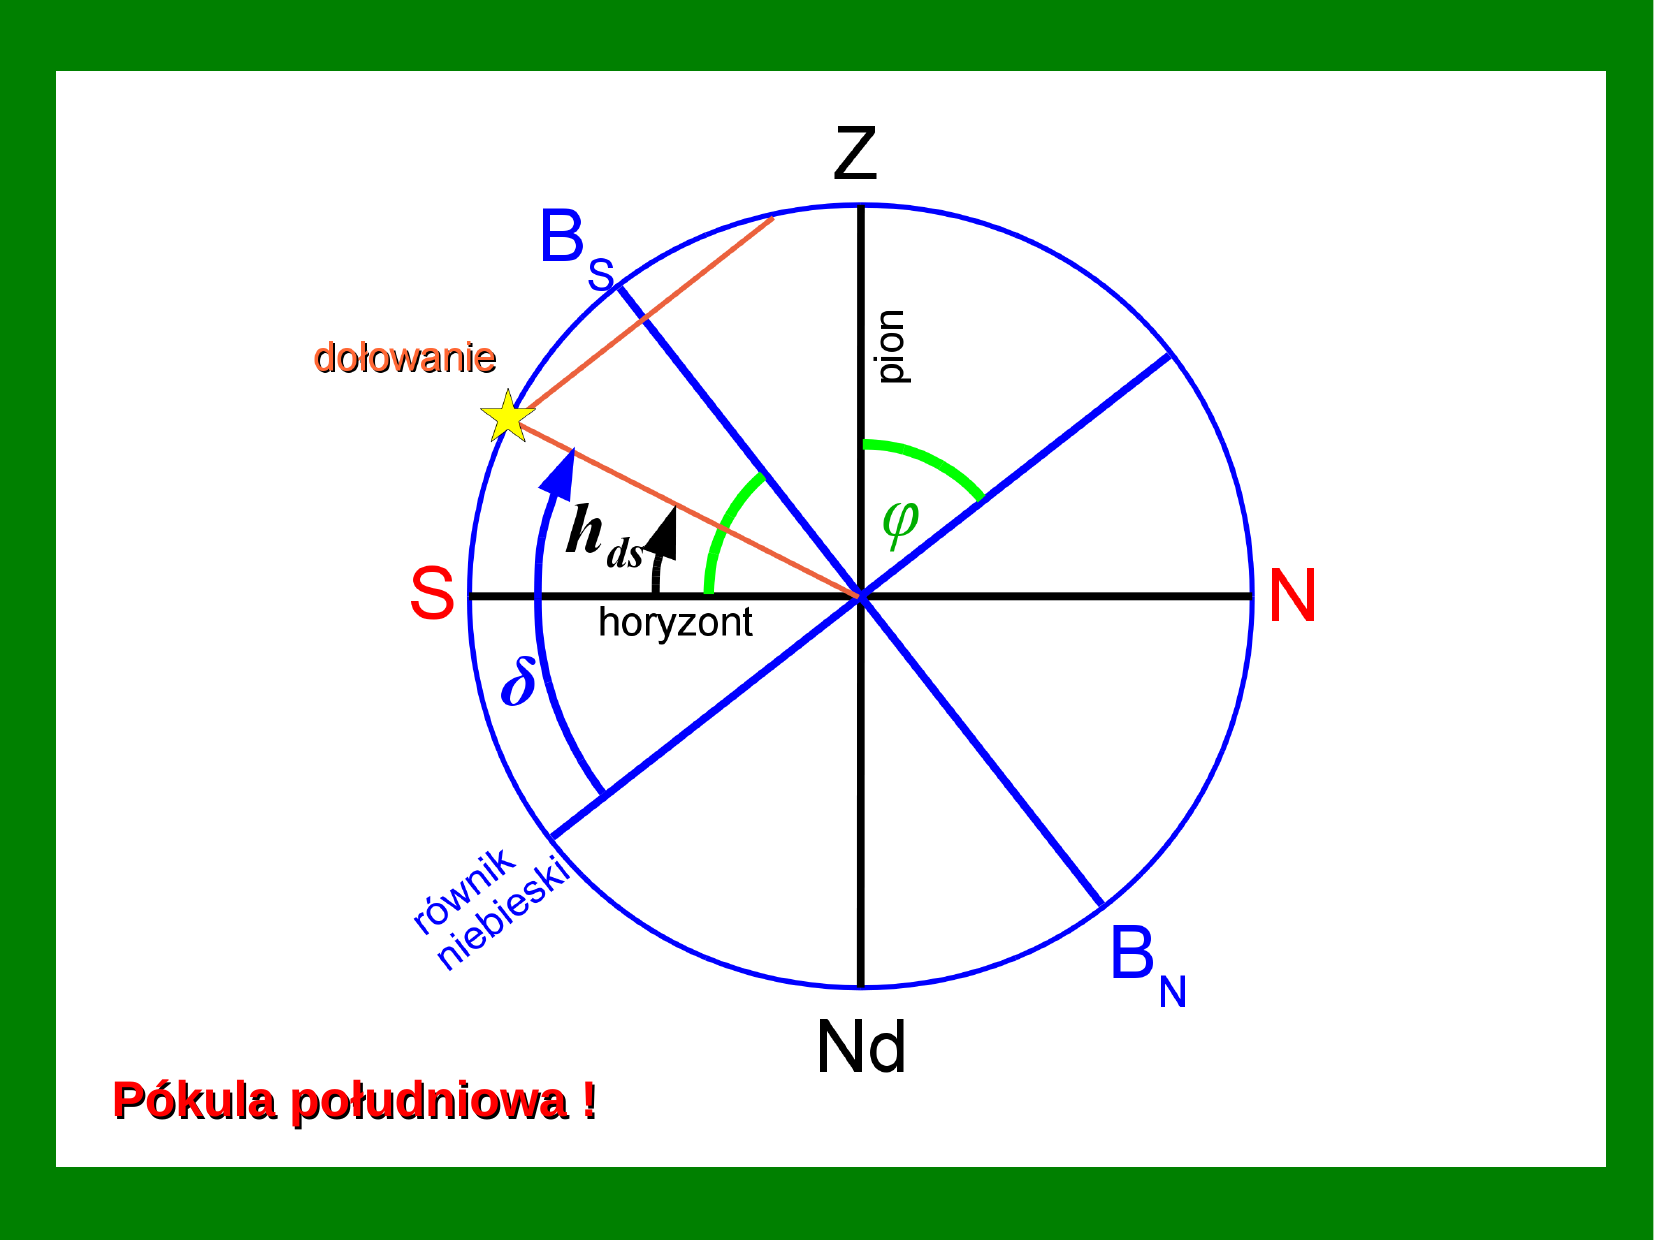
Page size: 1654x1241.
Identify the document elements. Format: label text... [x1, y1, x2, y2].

picture [56, 71, 1606, 1167]
text_box Pókula południowa ! [96, 1064, 614, 1135]
